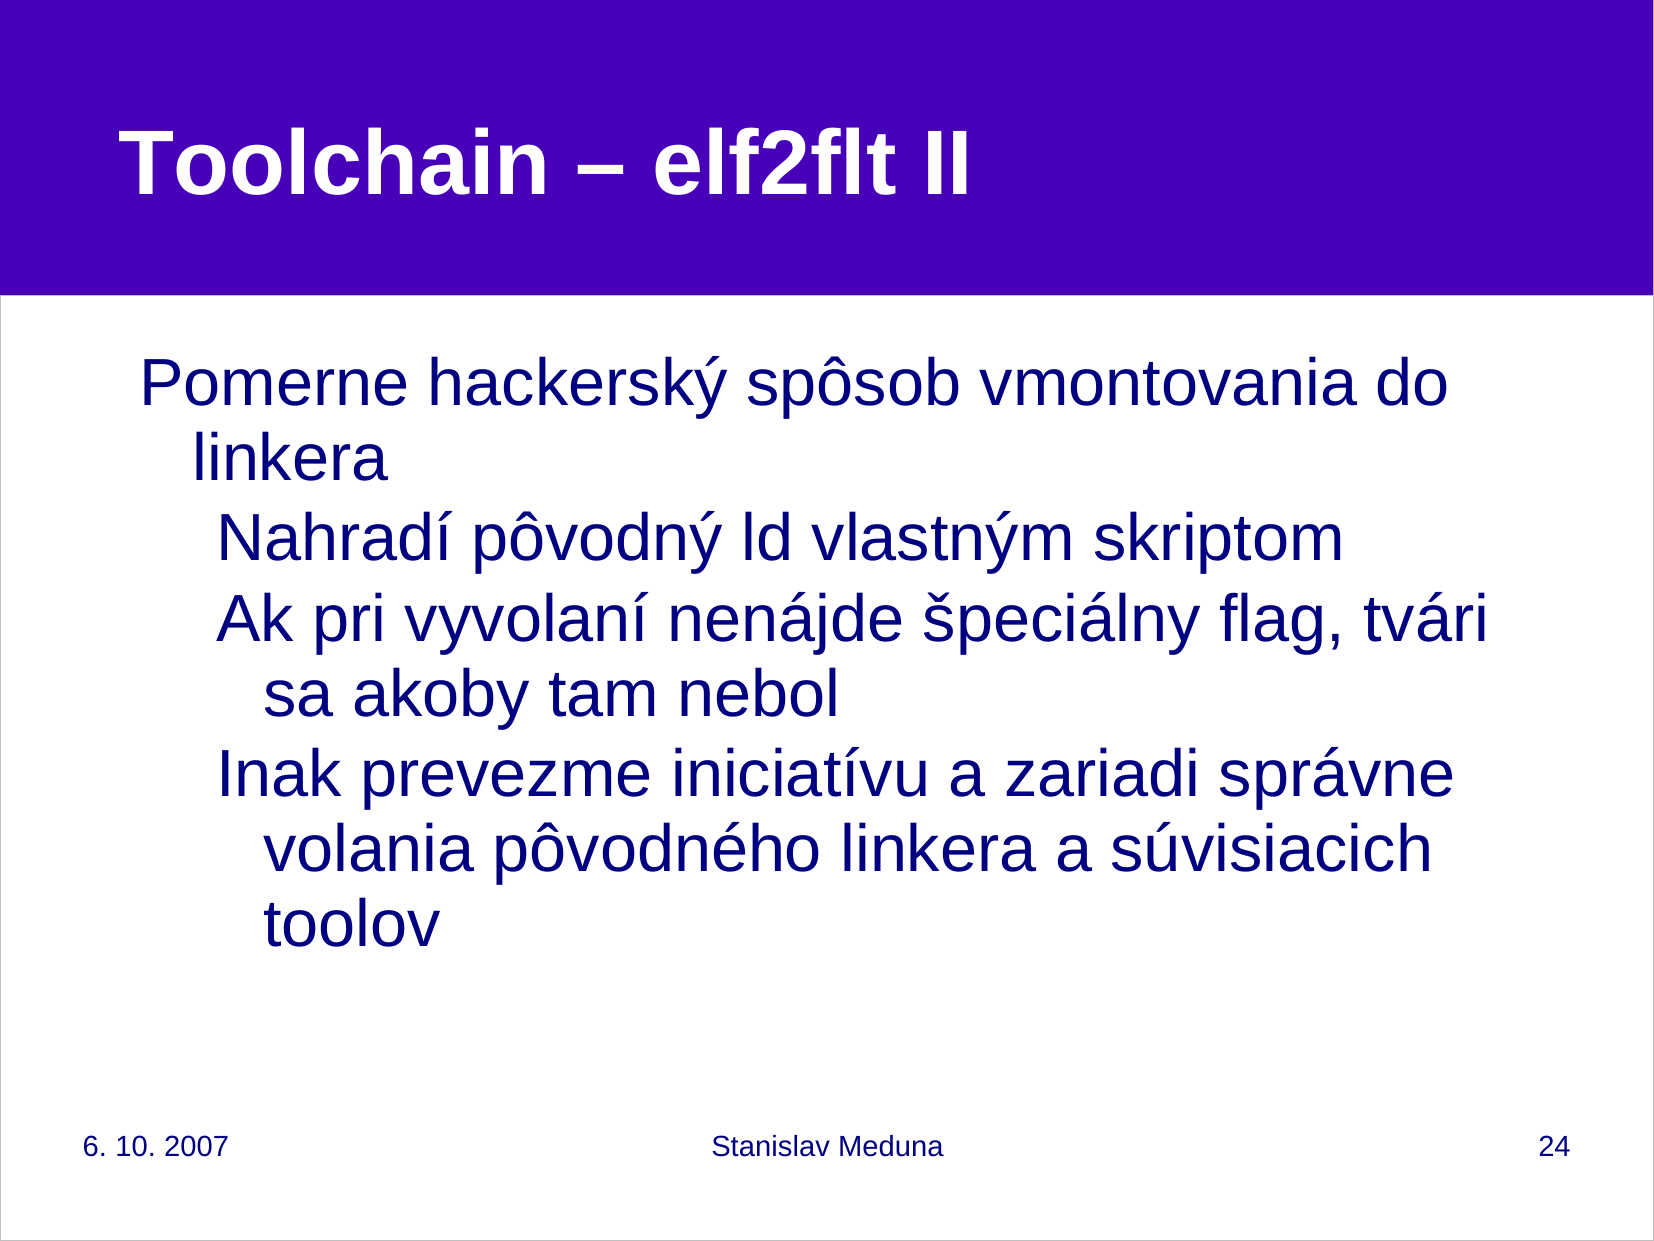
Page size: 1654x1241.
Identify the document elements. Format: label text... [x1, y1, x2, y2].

list Pomerne hackerský spôsob vmontovania do linkera Nahradí pôvodný ld vlastným skriptom Ak pri vyvolaní nenájde špeciálny flag, tvári sa akoby tam nebol Inak prevezme iniciatívu a zariadi správne volania pôvodného linkera a súvisiacich toolov [121, 344, 1534, 1112]
title Toolchain – elf2flt II [118, 66, 1595, 259]
